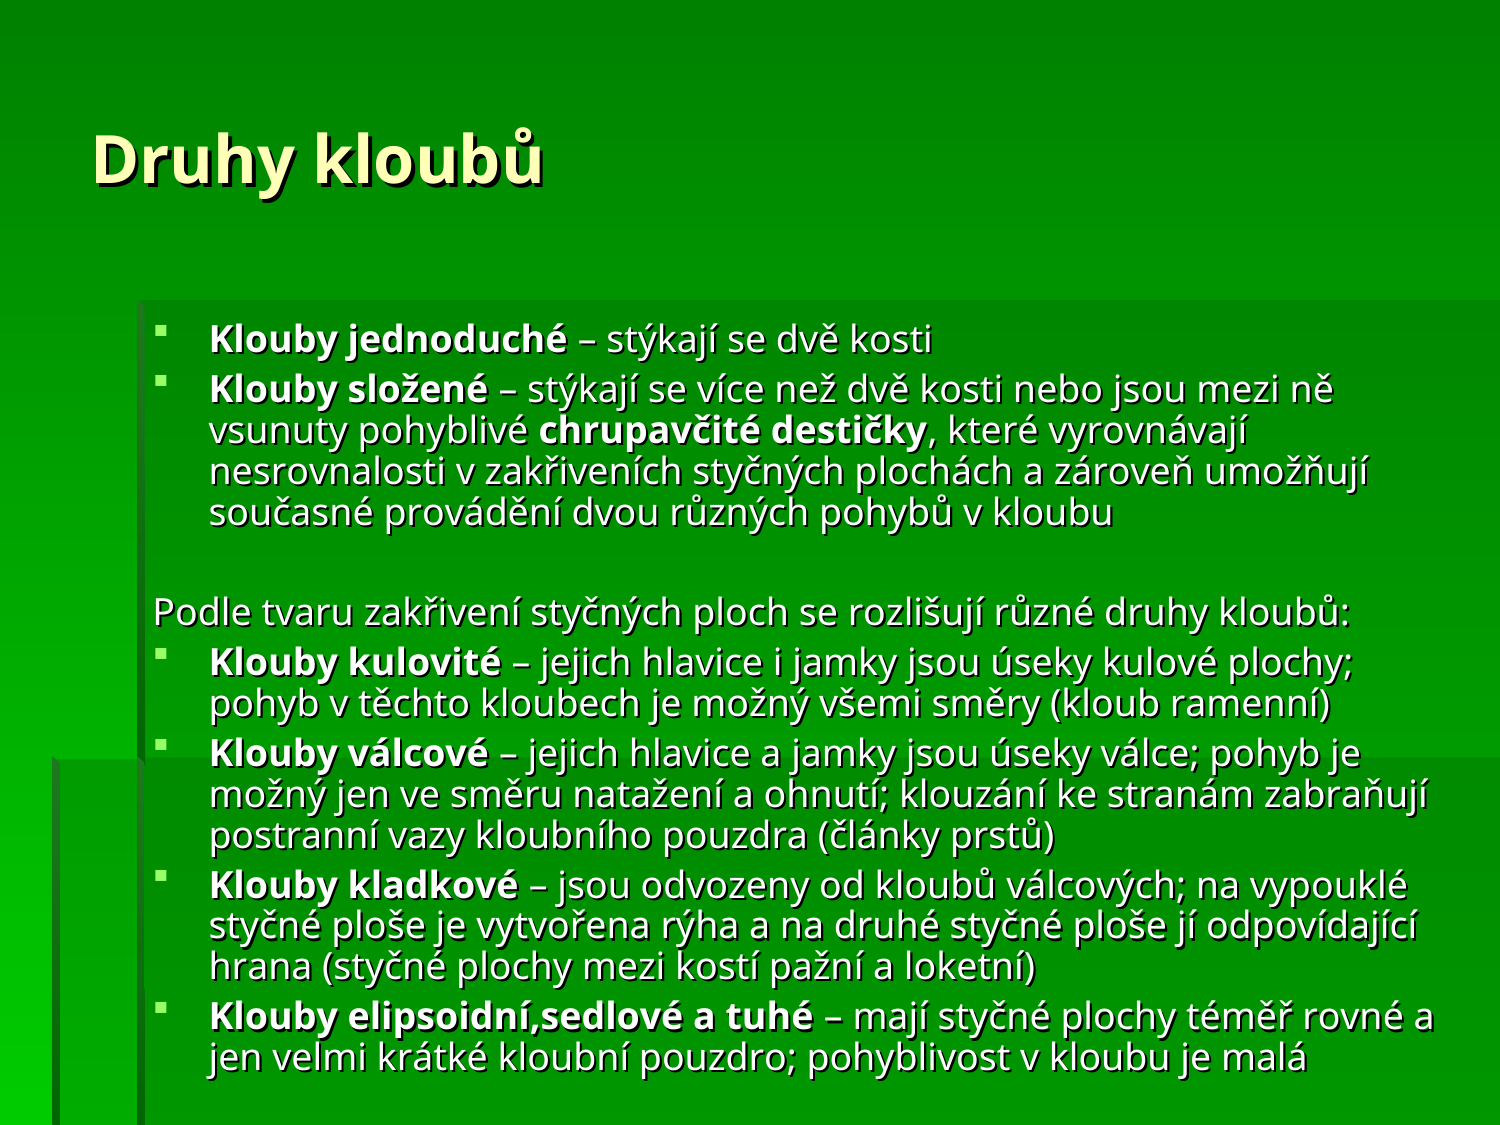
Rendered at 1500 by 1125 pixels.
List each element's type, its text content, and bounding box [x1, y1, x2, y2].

title Druhy kloubů [75, 40, 1451, 276]
list Klouby jednoduché – stýkají se dvě kosti Klouby složené – stýkají se více než dvě kosti nebo jsou mezi ně vsunuty pohyblivé chrupavčité destičky, které vyrovnávají nesrovnalosti v zakřiveních styčných plochách a zároveň umožňují současné provádění dvou různých pohybů v kloubu Podle tvaru zakřivení styčných ploch se rozlišují různé druhy kloubů: Klouby kulovité – jejich hlavice i jamky jsou úseky kulové plochy; pohyb v těchto kloubech je možný všemi směry (kloub ramenní) Klouby válcové – jejich hlavice a jamky jsou úseky válce; pohyb je možný jen ve směru natažení a ohnutí; klouzání ke stranám zabraňují postranní vazy kloubního pouzdra (články prstů) Klouby kladkové – jsou odvozeny od kloubů válcových; na vypouklé styčné ploše je vytvořena rýha a na druhé styčné ploše jí odpovídající hrana (styčné plochy mezi kostí pažní a loketní) Klouby elipsoidní,sedlové a tuhé – mají styčné plochy téměř rovné a jen velmi krátké kloubní pouzdro; pohyblivost v kloubu je malá [137, 312, 1451, 1005]
